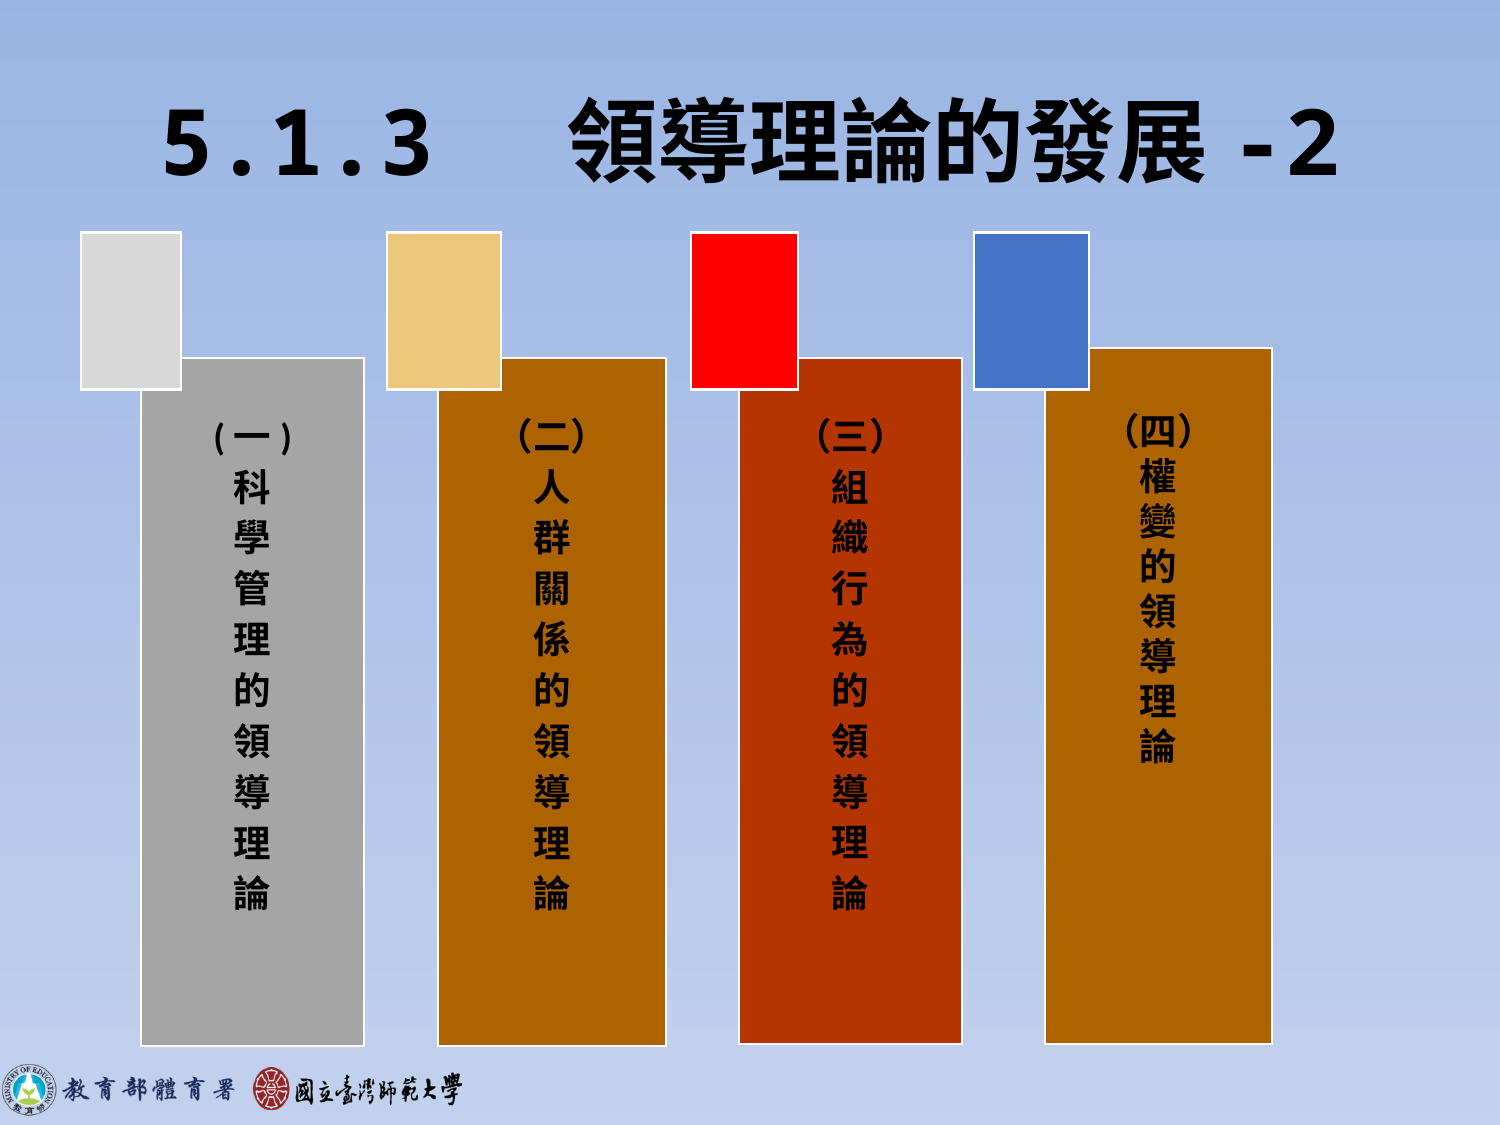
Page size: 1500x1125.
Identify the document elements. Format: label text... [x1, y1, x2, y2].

text_box [387, 233, 501, 389]
text_box （三） 組 織 行 為 的 領 導 理 論 [739, 358, 963, 1045]
text_box (一) 科 學 管 理 的 領 導 理 論 [141, 358, 365, 1046]
text_box （二） 人 群 關 係 的 領 導 理 論 [437, 358, 666, 1046]
text_box [974, 233, 1089, 389]
text_box [691, 233, 798, 389]
title 5.1.3 領導理論的發展-2 [75, 45, 1426, 233]
text_box [81, 233, 181, 389]
text_box （四） 權 變 的 領 導 理 論 [1045, 348, 1273, 1045]
